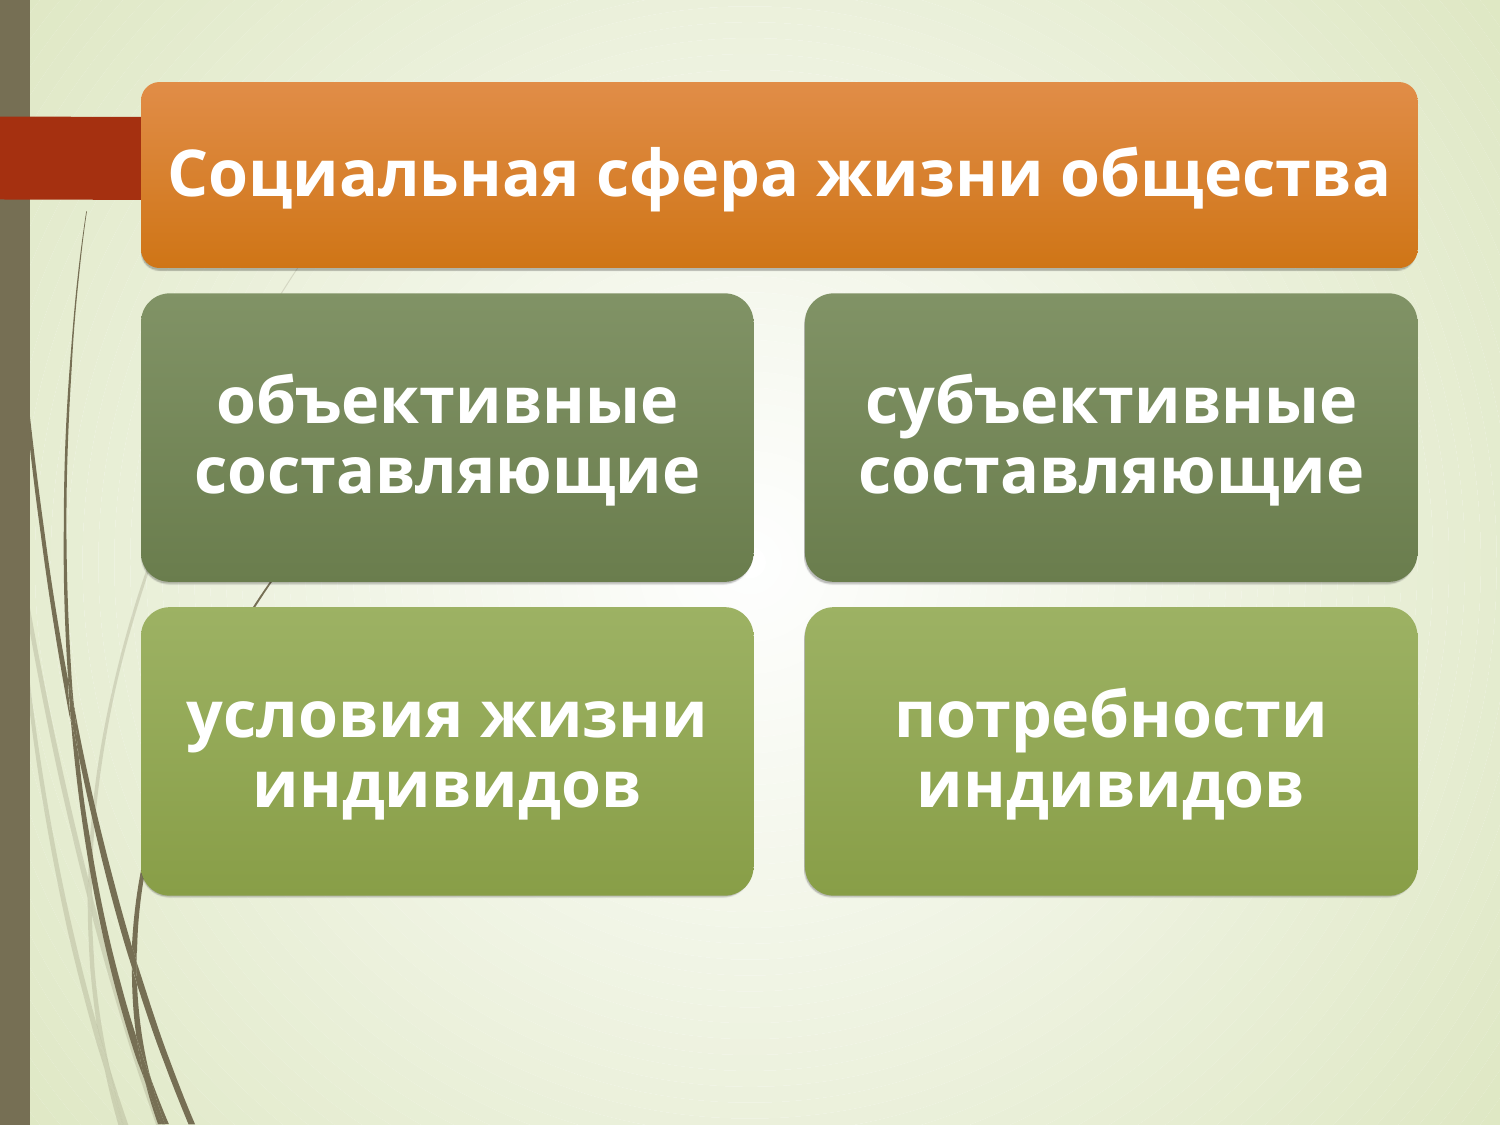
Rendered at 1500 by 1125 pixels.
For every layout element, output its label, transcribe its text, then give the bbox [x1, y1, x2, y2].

text_box Социальная сфера жизни общества [141, 82, 1418, 268]
text_box объективные составляющие [141, 293, 754, 582]
text_box субъективные составляющие [804, 293, 1418, 582]
text_box условия жизни индивидов [141, 607, 754, 896]
text_box потребности индивидов [804, 607, 1418, 896]
